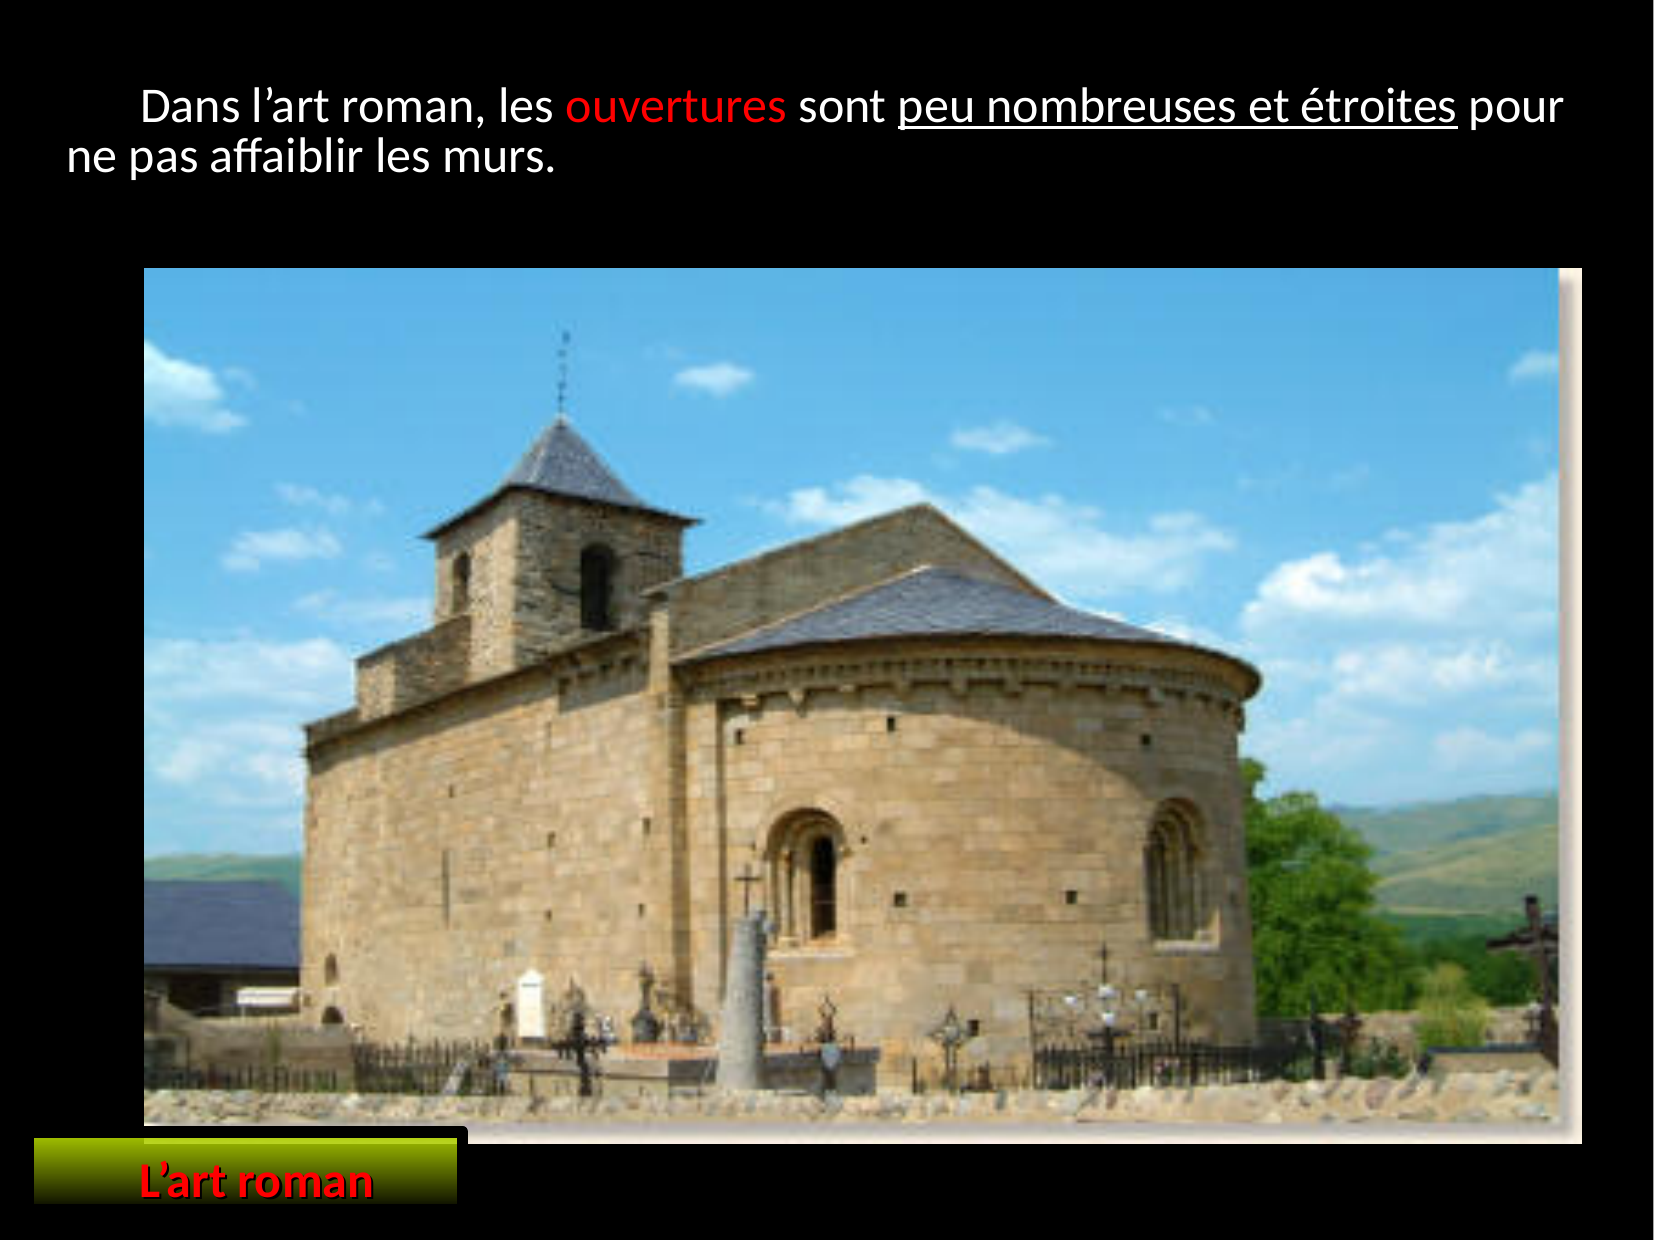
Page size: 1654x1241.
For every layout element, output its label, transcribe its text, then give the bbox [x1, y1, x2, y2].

text_box L’art roman [28, 1132, 463, 1211]
picture [144, 268, 1582, 1144]
text_box Dans l’art roman, les ouvertures sont peu nombreuses et étroites pour ne pas affaiblir les murs. [51, 77, 1628, 228]
